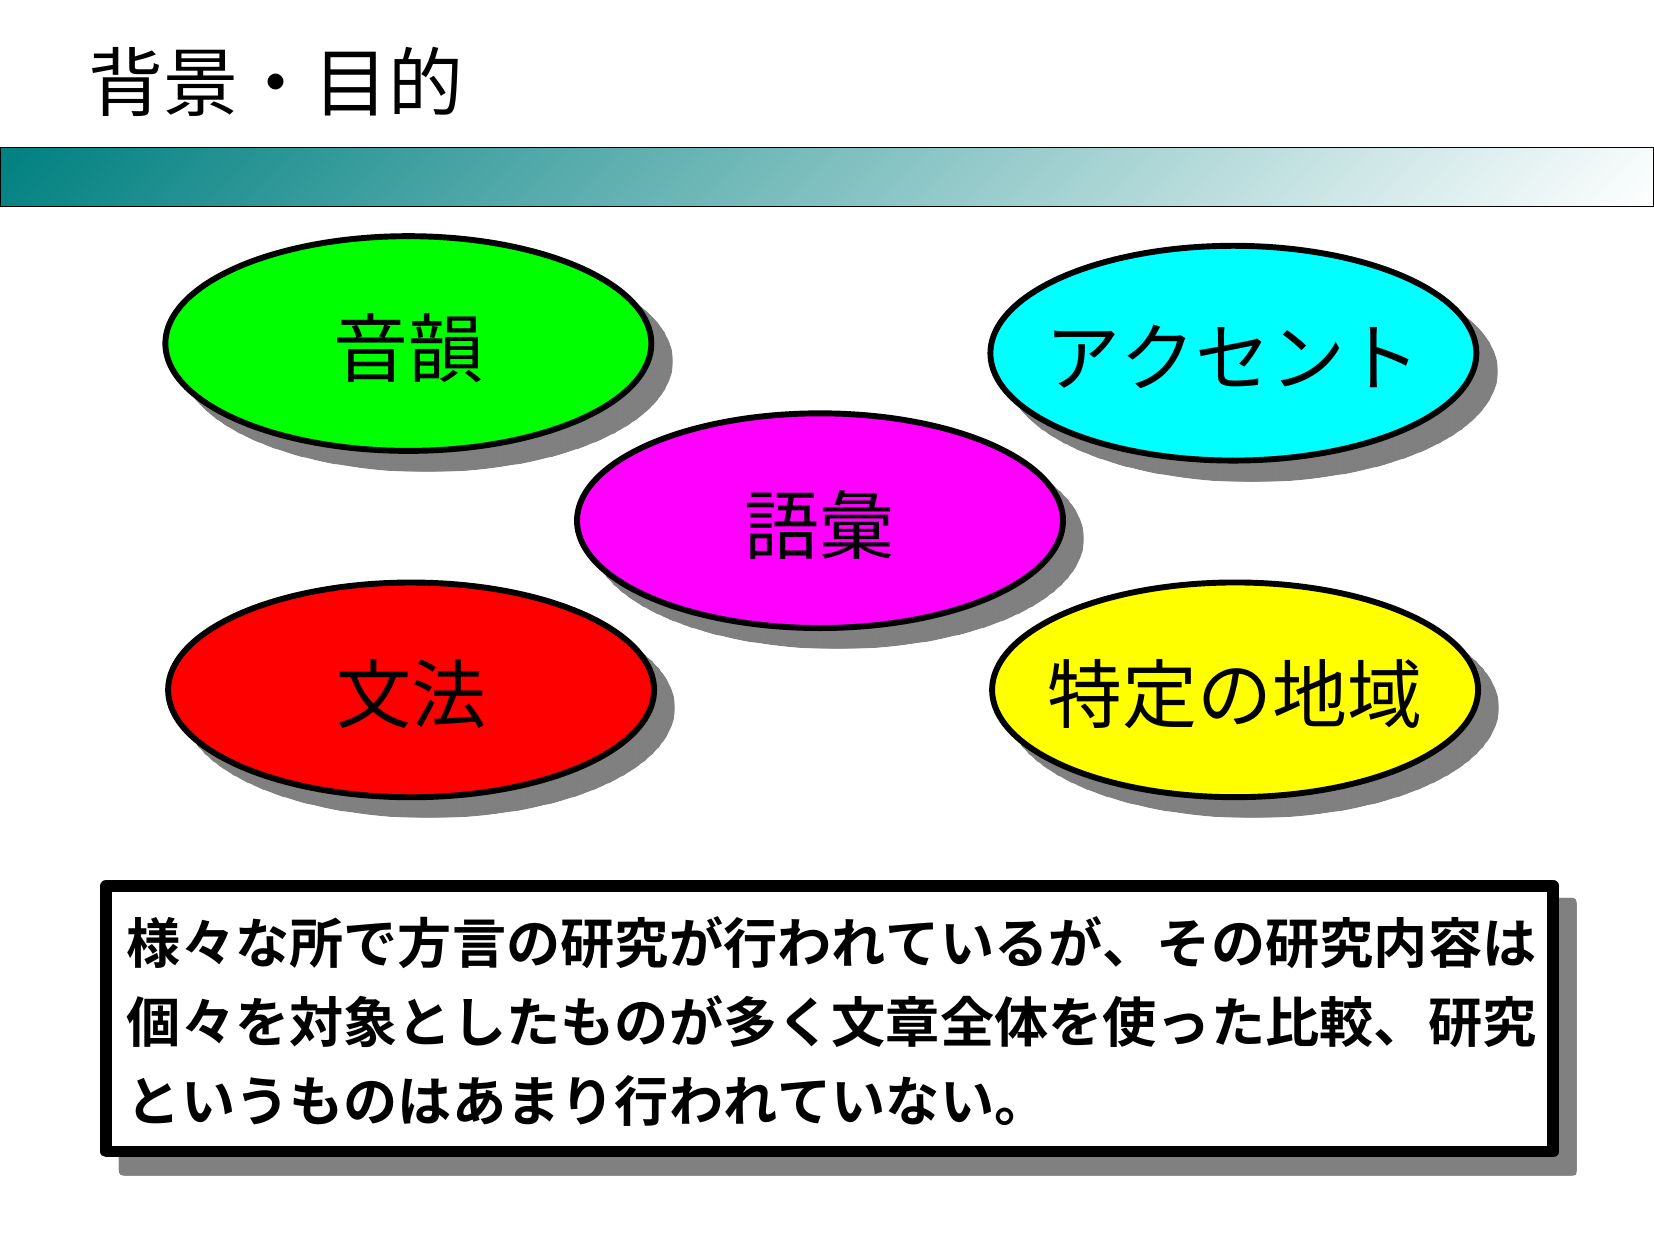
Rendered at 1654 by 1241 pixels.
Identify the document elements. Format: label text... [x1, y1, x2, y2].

text_box 語彙 [577, 413, 1063, 629]
text_box 文法 [168, 582, 655, 798]
text_box 音韻 [165, 236, 652, 451]
text_box 特定の地域 [992, 582, 1479, 798]
text_box アクセント [990, 245, 1477, 461]
text_box 様々な所で方言の研究が行われているが、その研究内容は 個々を対象としたものが多く文章全体を使った比較、研究 というものはあまり行われていない。 [106, 885, 1554, 1152]
text_box 背景・目的 [88, 37, 494, 119]
